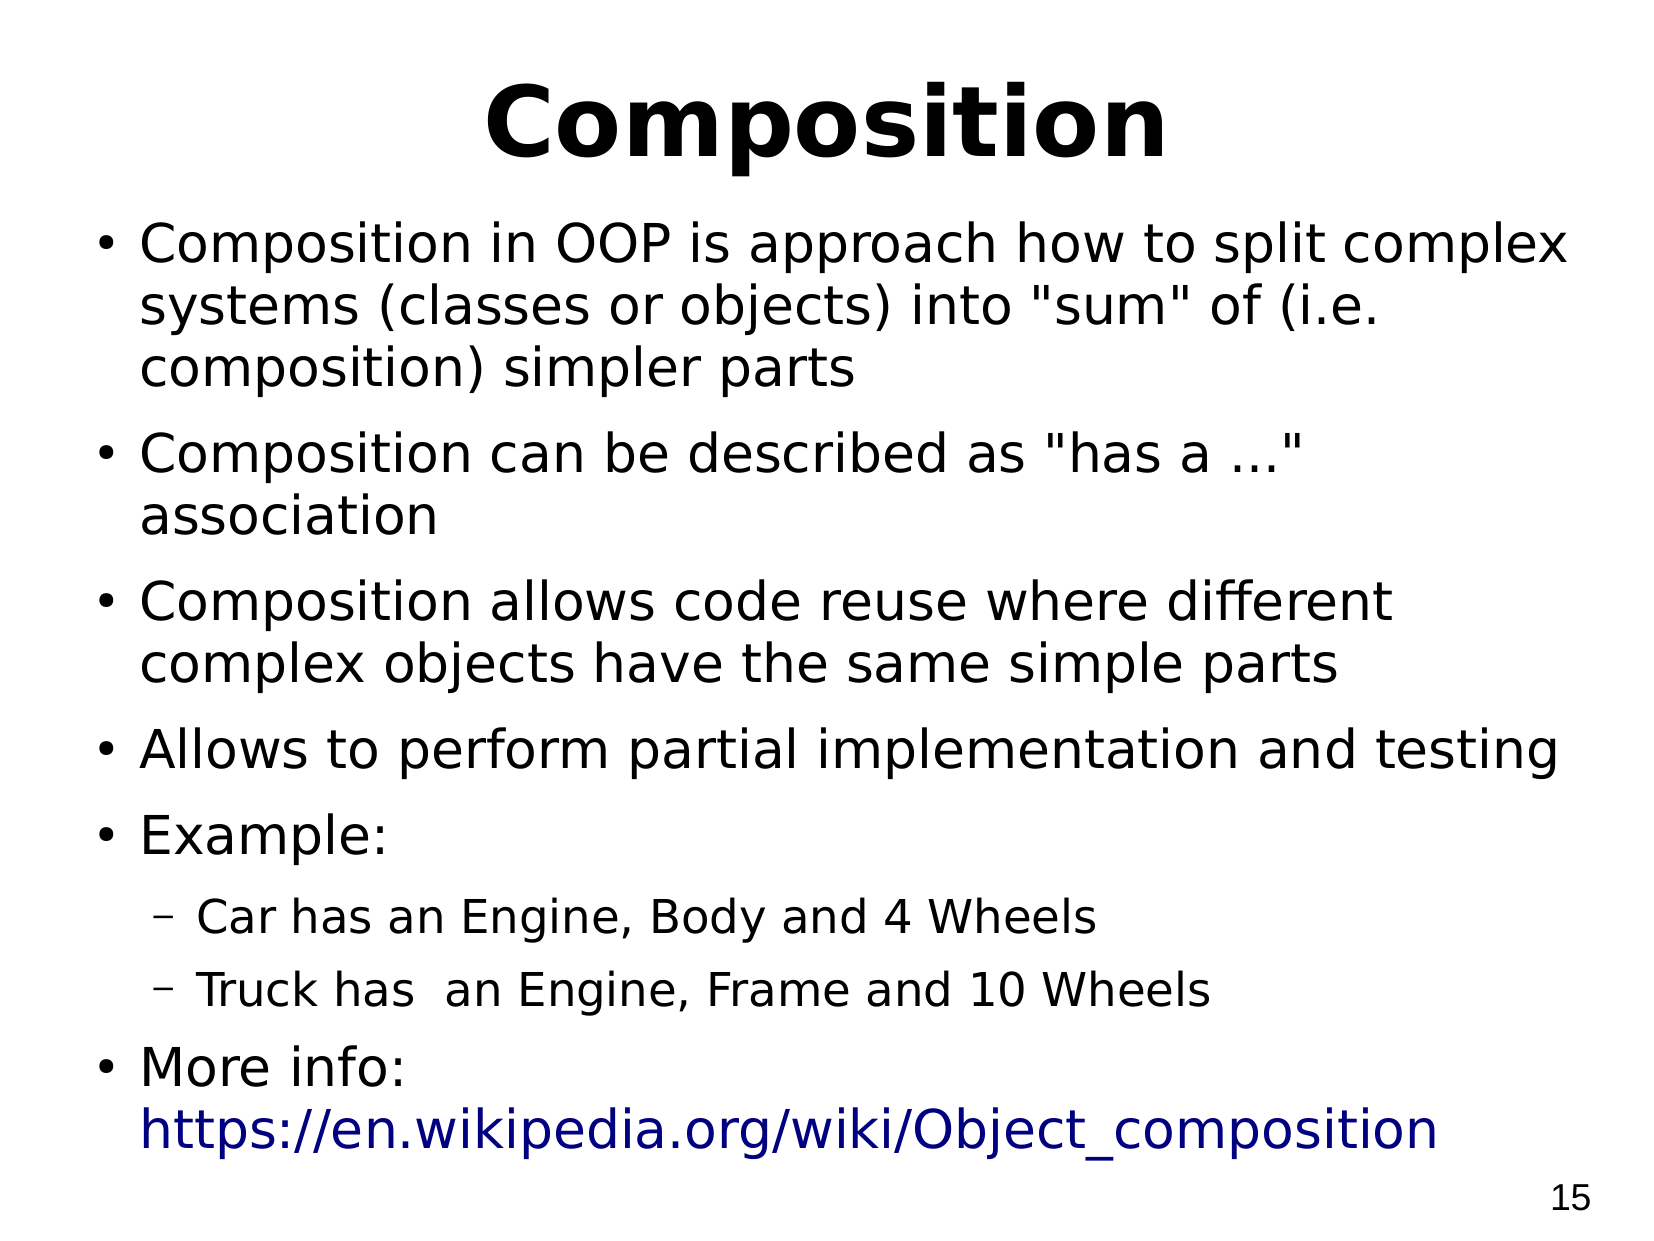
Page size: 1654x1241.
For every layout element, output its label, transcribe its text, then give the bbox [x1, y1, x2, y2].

title Composition [82, 49, 1571, 196]
list Composition in OOP is approach how to split complex systems (classes or objects) into "sum" of (i.e. composition) simpler parts Composition can be described as "has a ..." association Composition allows code reuse where different complex objects have the same simple parts Allows to perform partial implementation and testing Example: Car has an Engine, Body and 4 Wheels Truck has an Engine, Frame and 10 Wheels More info: https://en.wikipedia.org/wiki/Object_composition [82, 212, 1607, 1182]
